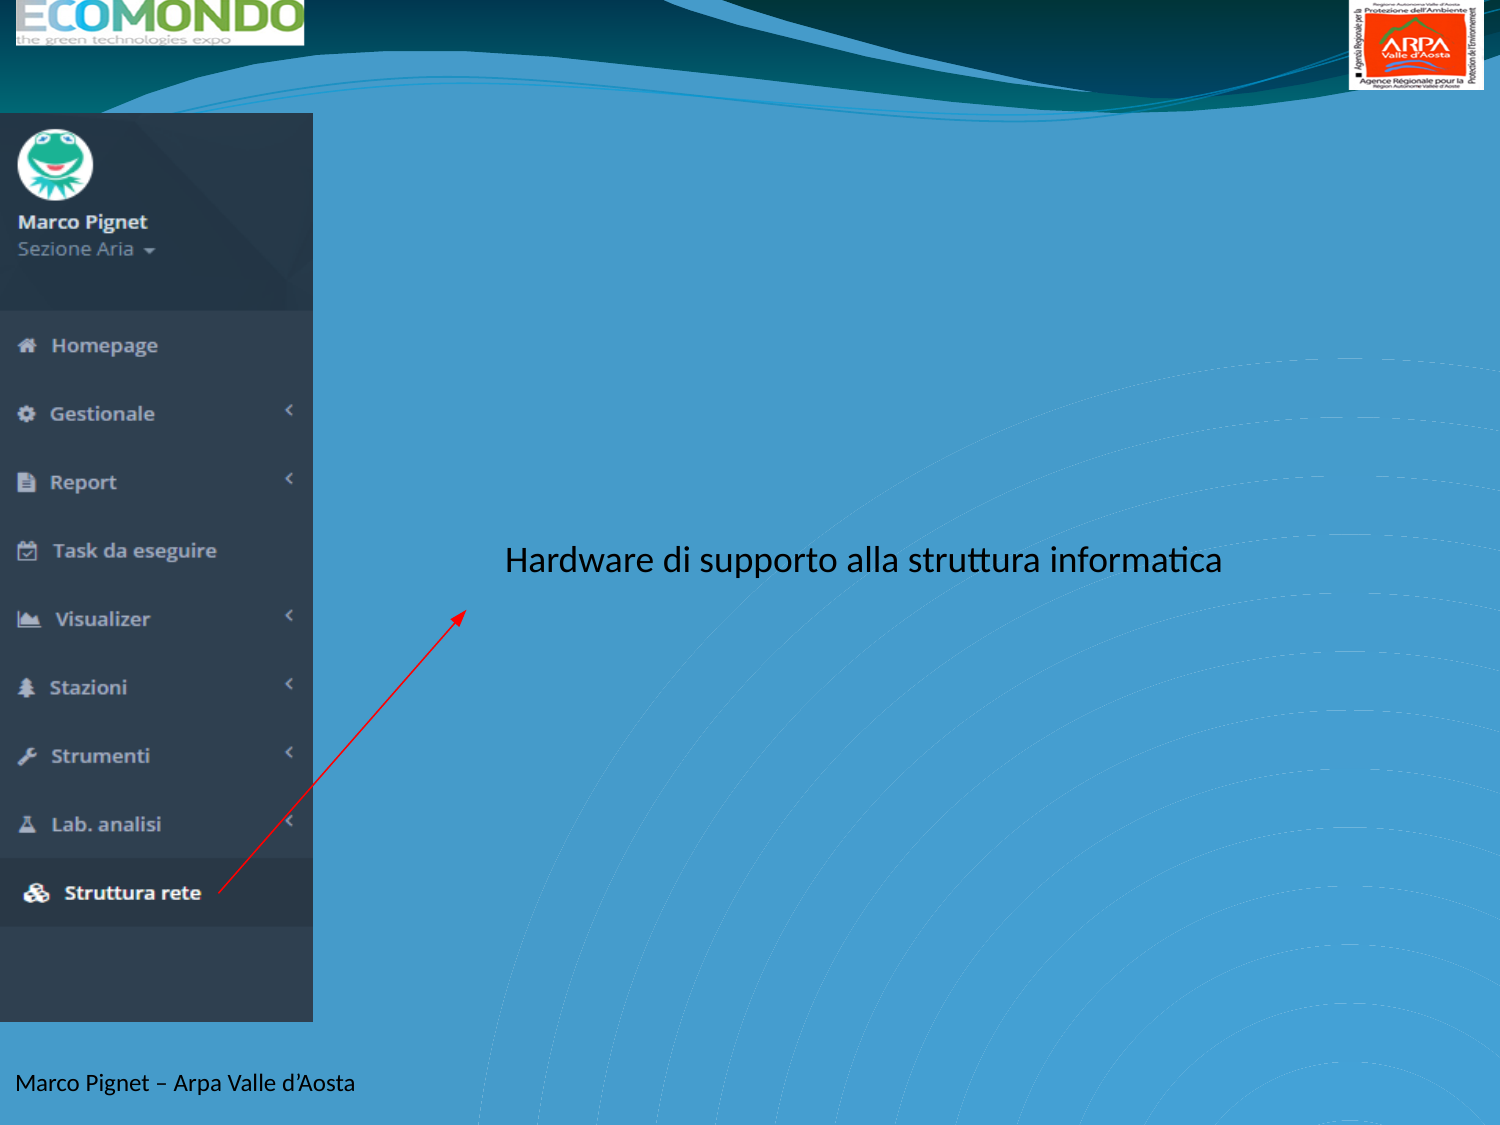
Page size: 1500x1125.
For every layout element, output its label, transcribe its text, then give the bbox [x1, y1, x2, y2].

picture [17, 0, 304, 45]
picture [0, 113, 313, 1022]
text_box Hardware di supporto alla struttura informatica [490, 527, 1294, 588]
text_box Marco Pignet – Arpa Valle d’Aosta [0, 1058, 727, 1105]
picture [16, 0, 1484, 94]
